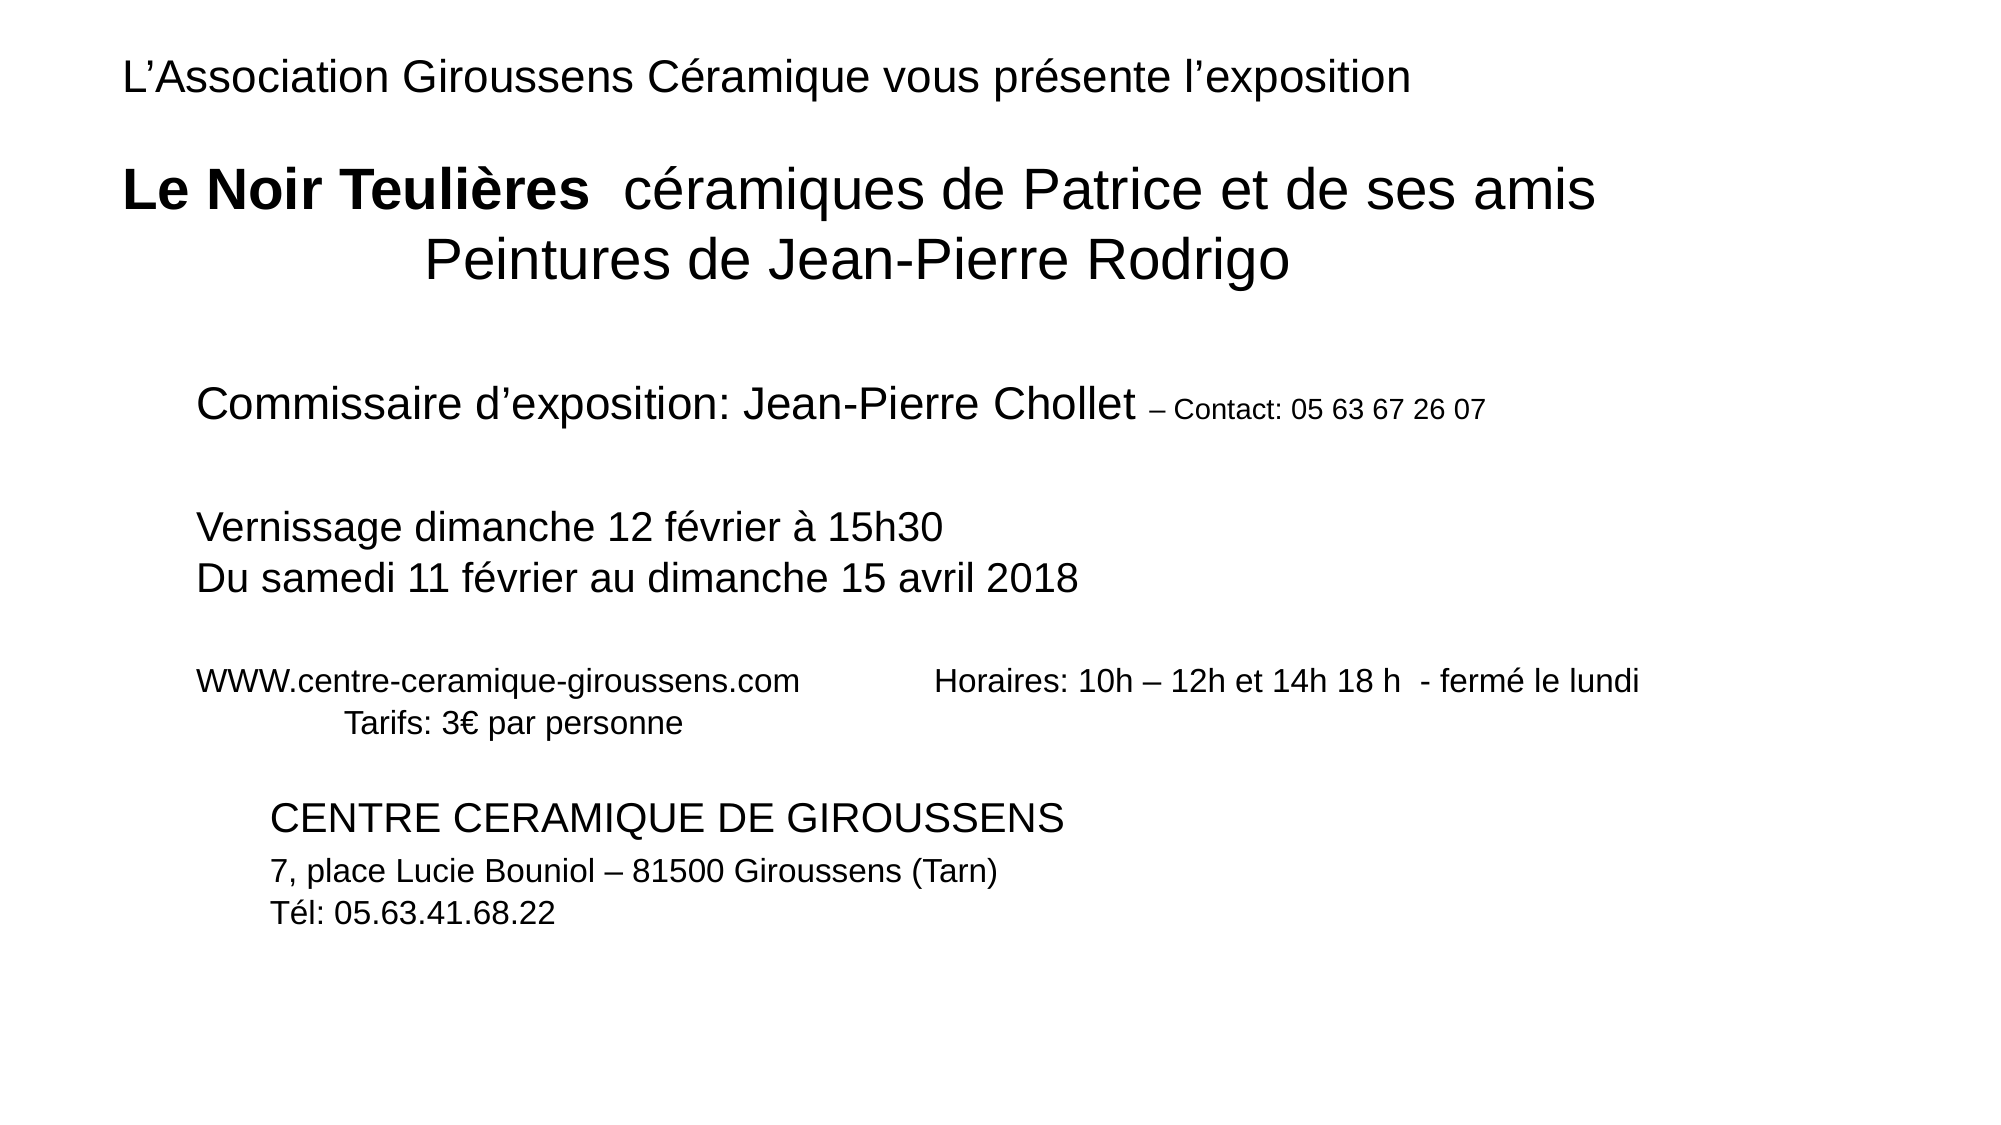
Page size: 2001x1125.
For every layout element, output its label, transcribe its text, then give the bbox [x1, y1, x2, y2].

title L’Association Giroussens Céramique vous présente l’exposition Le Noir Teulières céramiques de Patrice et de ses amis Peintures de Jean-Pierre Rodrigo Commissaire d’exposition: Jean-Pierre Chollet – Contact: 05 63 67 26 07 Vernissage dimanche 12 février à 15h30 Du samedi 11 février au dimanche 15 avril 2018 WWW.centre-ceramique-giroussens.com Horaires: 10h – 12h et 14h 18 h - fermé le lundi Tarifs: 3€ par personne CENTRE CERAMIQUE DE GIROUSSENS 7, place Lucie Bouniol – 81500 Giroussens (Tarn) Tél: 05.63.41.68.22 [34, 0, 1689, 993]
